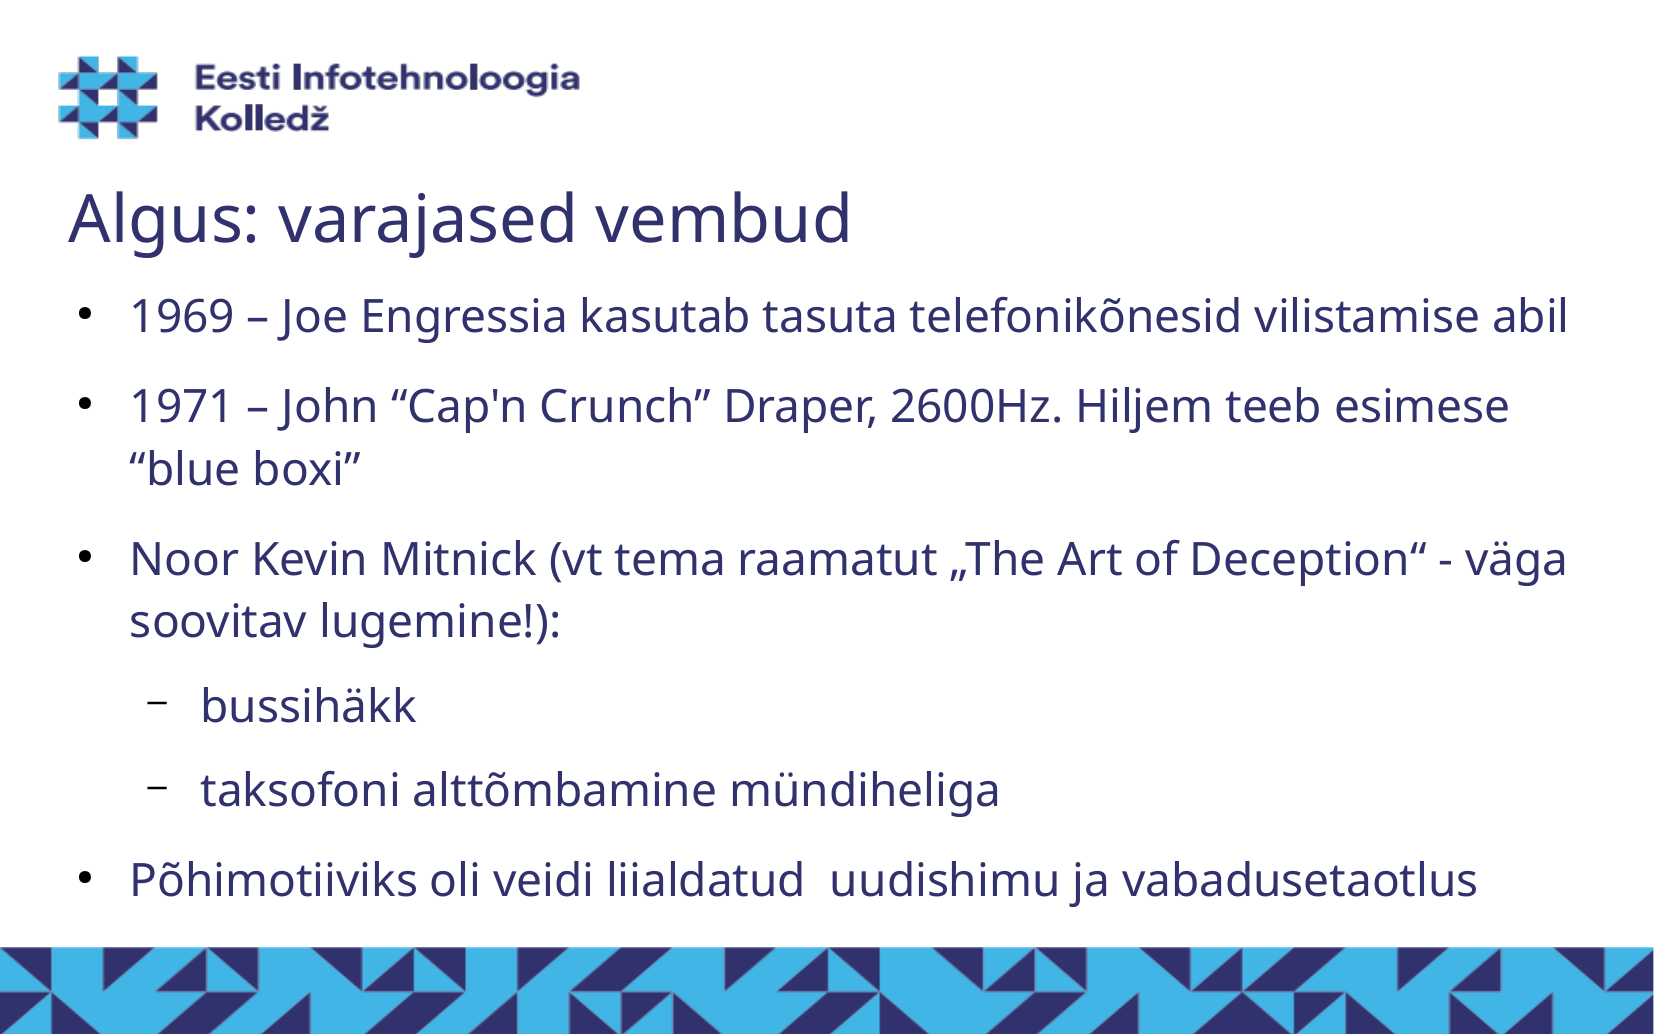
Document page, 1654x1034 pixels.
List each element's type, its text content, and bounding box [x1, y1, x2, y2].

title Algus: varajased vembud [68, 147, 1536, 283]
list 1969 – Joe Engressia kasutab tasuta telefonikõnesid vilistamise abil 1971 – John “Cap'n Crunch” Draper, 2600Hz. Hiljem teeb esimese “blue boxi” Noor Kevin Mitnick (vt tema raamatut „The Art of Deception“ - väga soovitav lugemine!): bussihäkk taksofoni alttõmbamine mündiheliga Põhimotiiviks oli veidi liialdatud uudishimu ja vabadusetaotlus [59, 283, 1595, 936]
